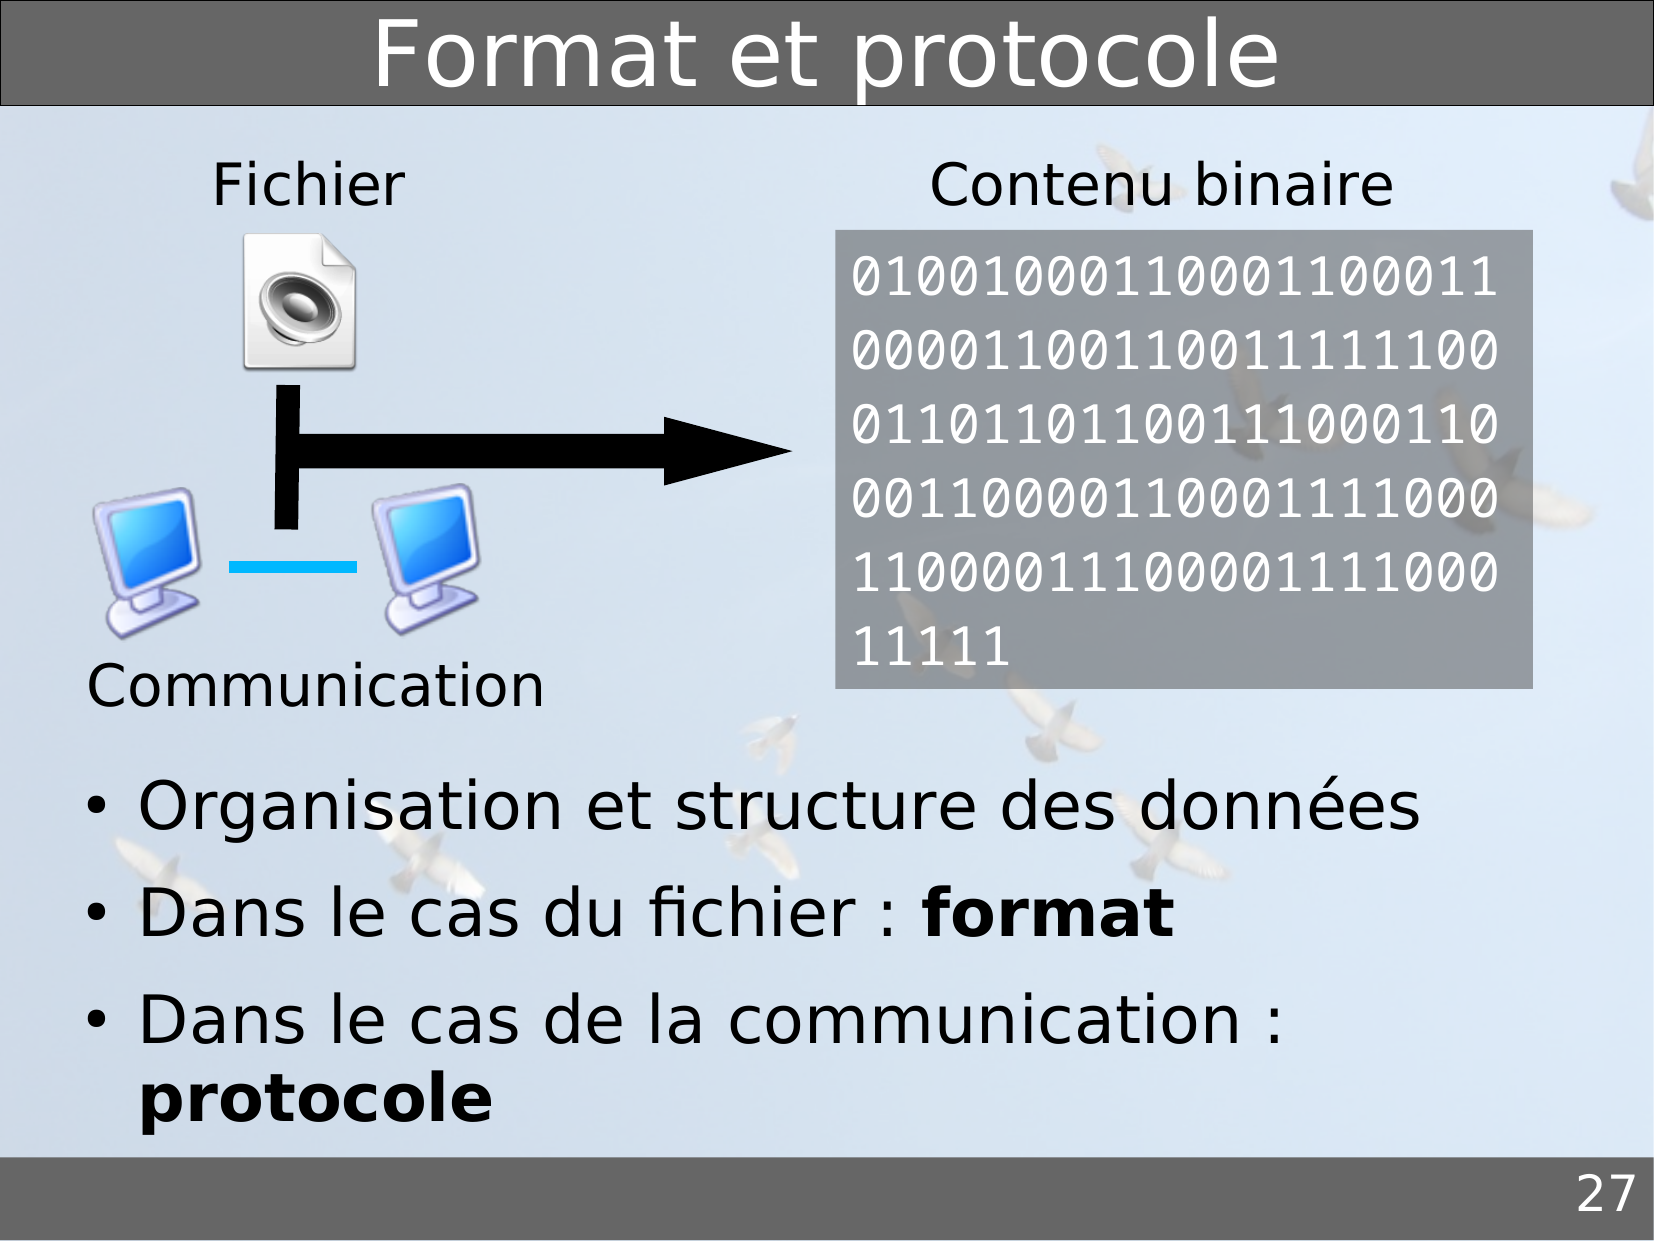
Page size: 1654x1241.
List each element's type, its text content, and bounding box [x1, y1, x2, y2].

picture [346, 483, 510, 639]
text_box Communication [50, 644, 583, 738]
picture [67, 487, 231, 643]
title Format et protocole [0, 0, 1654, 110]
text_box Fichier [97, 144, 521, 237]
picture [233, 233, 374, 374]
text_box Contenu binaire [903, 144, 1422, 237]
list Organisation et structure des données Dans le cas du fichier : format Dans le cas de la communication : protocole [66, 767, 1634, 1138]
text_box [299, 416, 793, 486]
text_box 010010001100011000110000110011001111110001101101100111000110001100001100011110001100001110000111100011111 [835, 229, 1533, 623]
